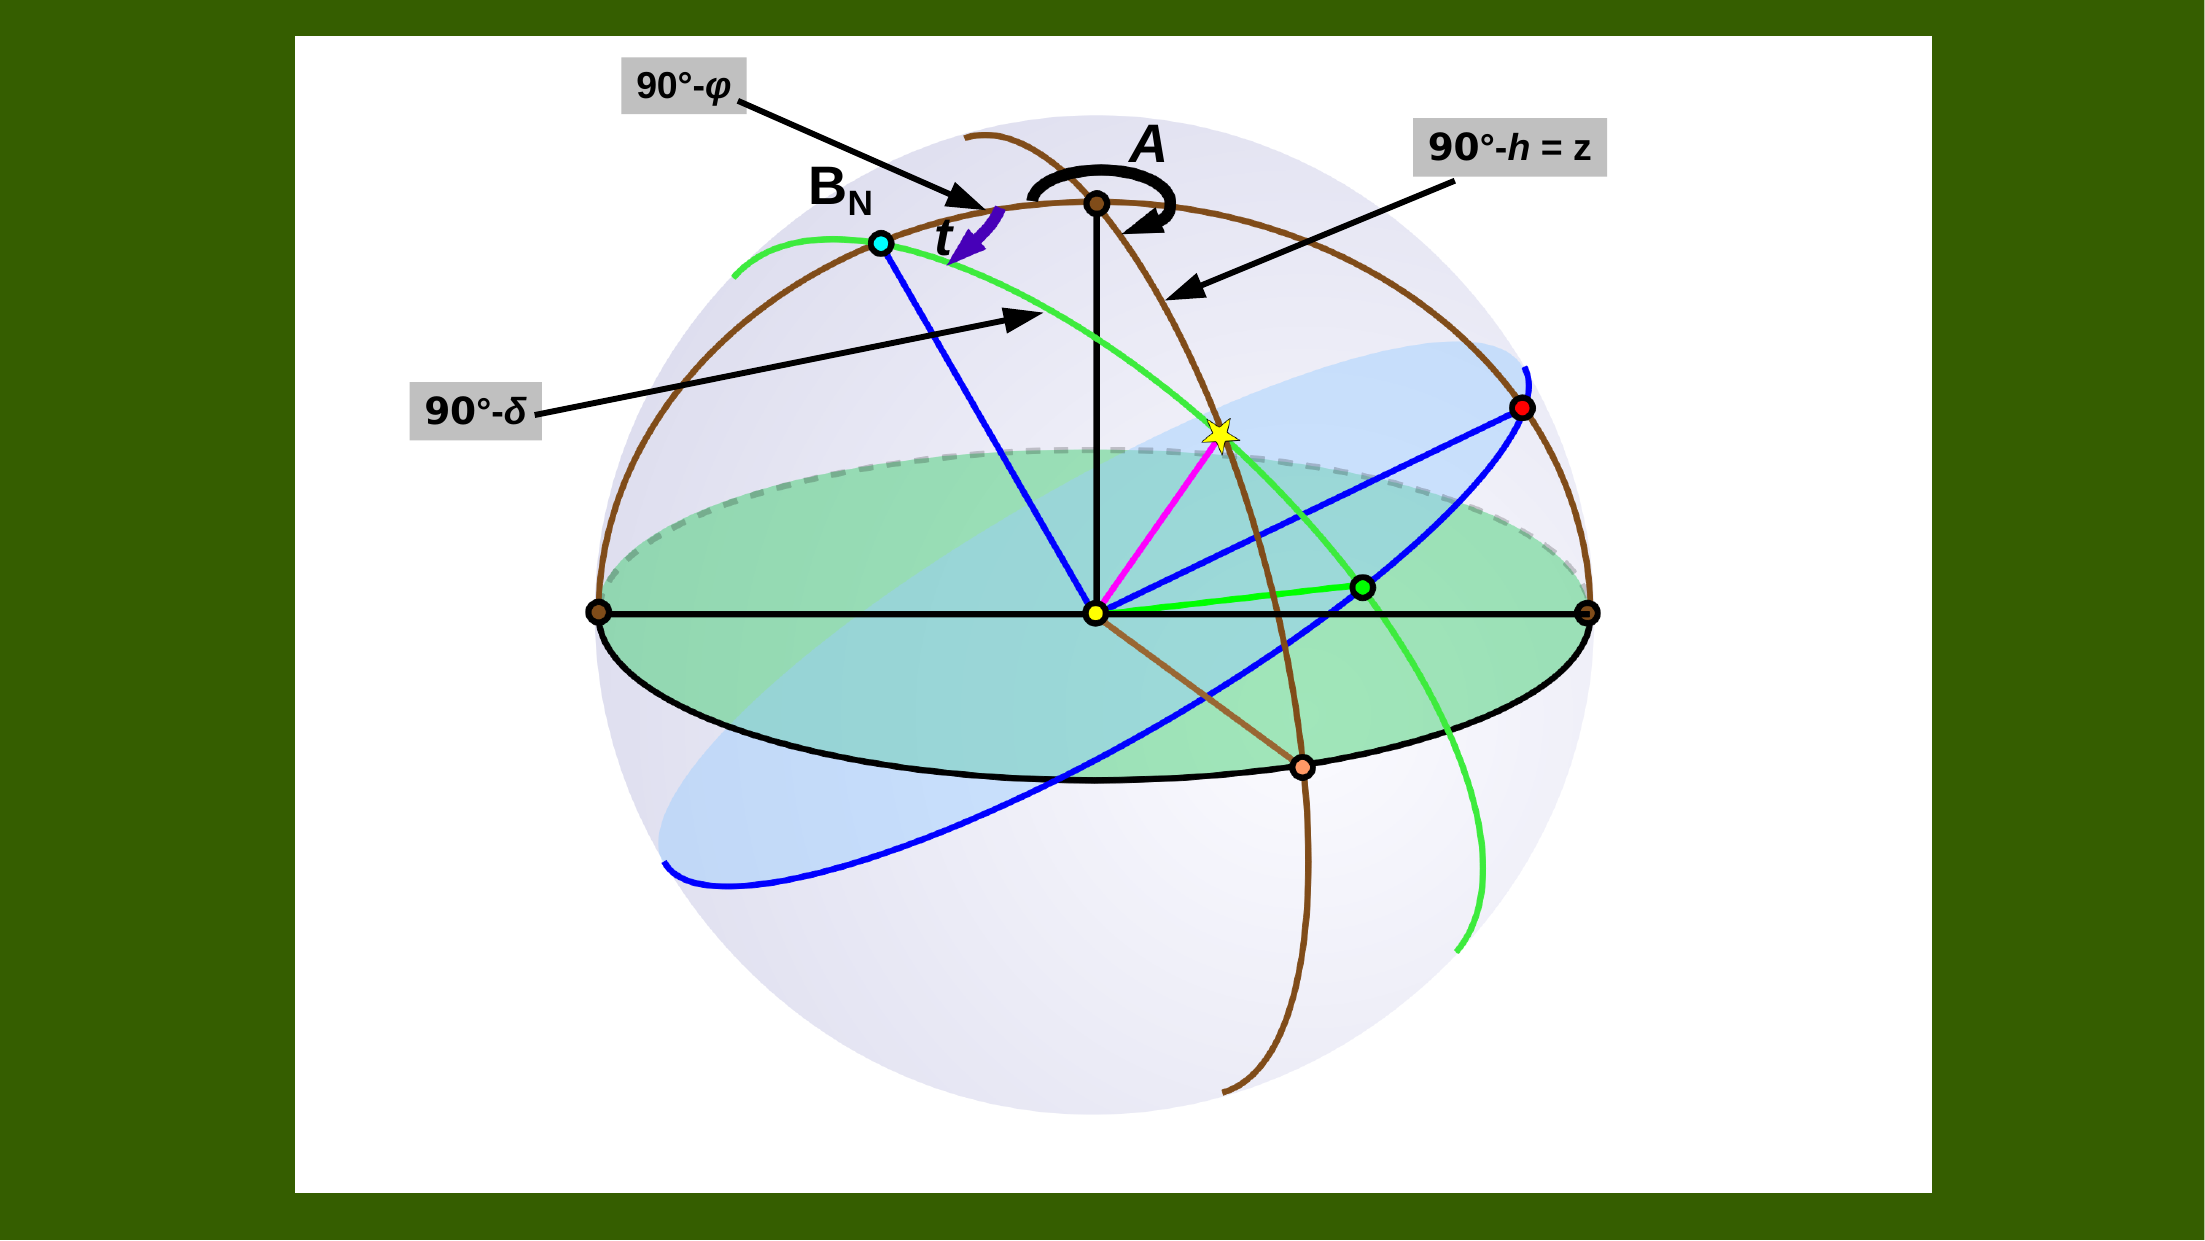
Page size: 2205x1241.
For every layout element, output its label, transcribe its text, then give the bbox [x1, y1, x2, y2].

text_box t [920, 199, 968, 275]
text_box 90°-δ [409, 382, 542, 441]
text_box BN [793, 147, 889, 231]
text_box 90°-h = z [1413, 118, 1608, 177]
picture [295, 36, 1932, 1193]
text_box 90°-φ [621, 57, 747, 115]
text_box A [1114, 105, 1184, 182]
